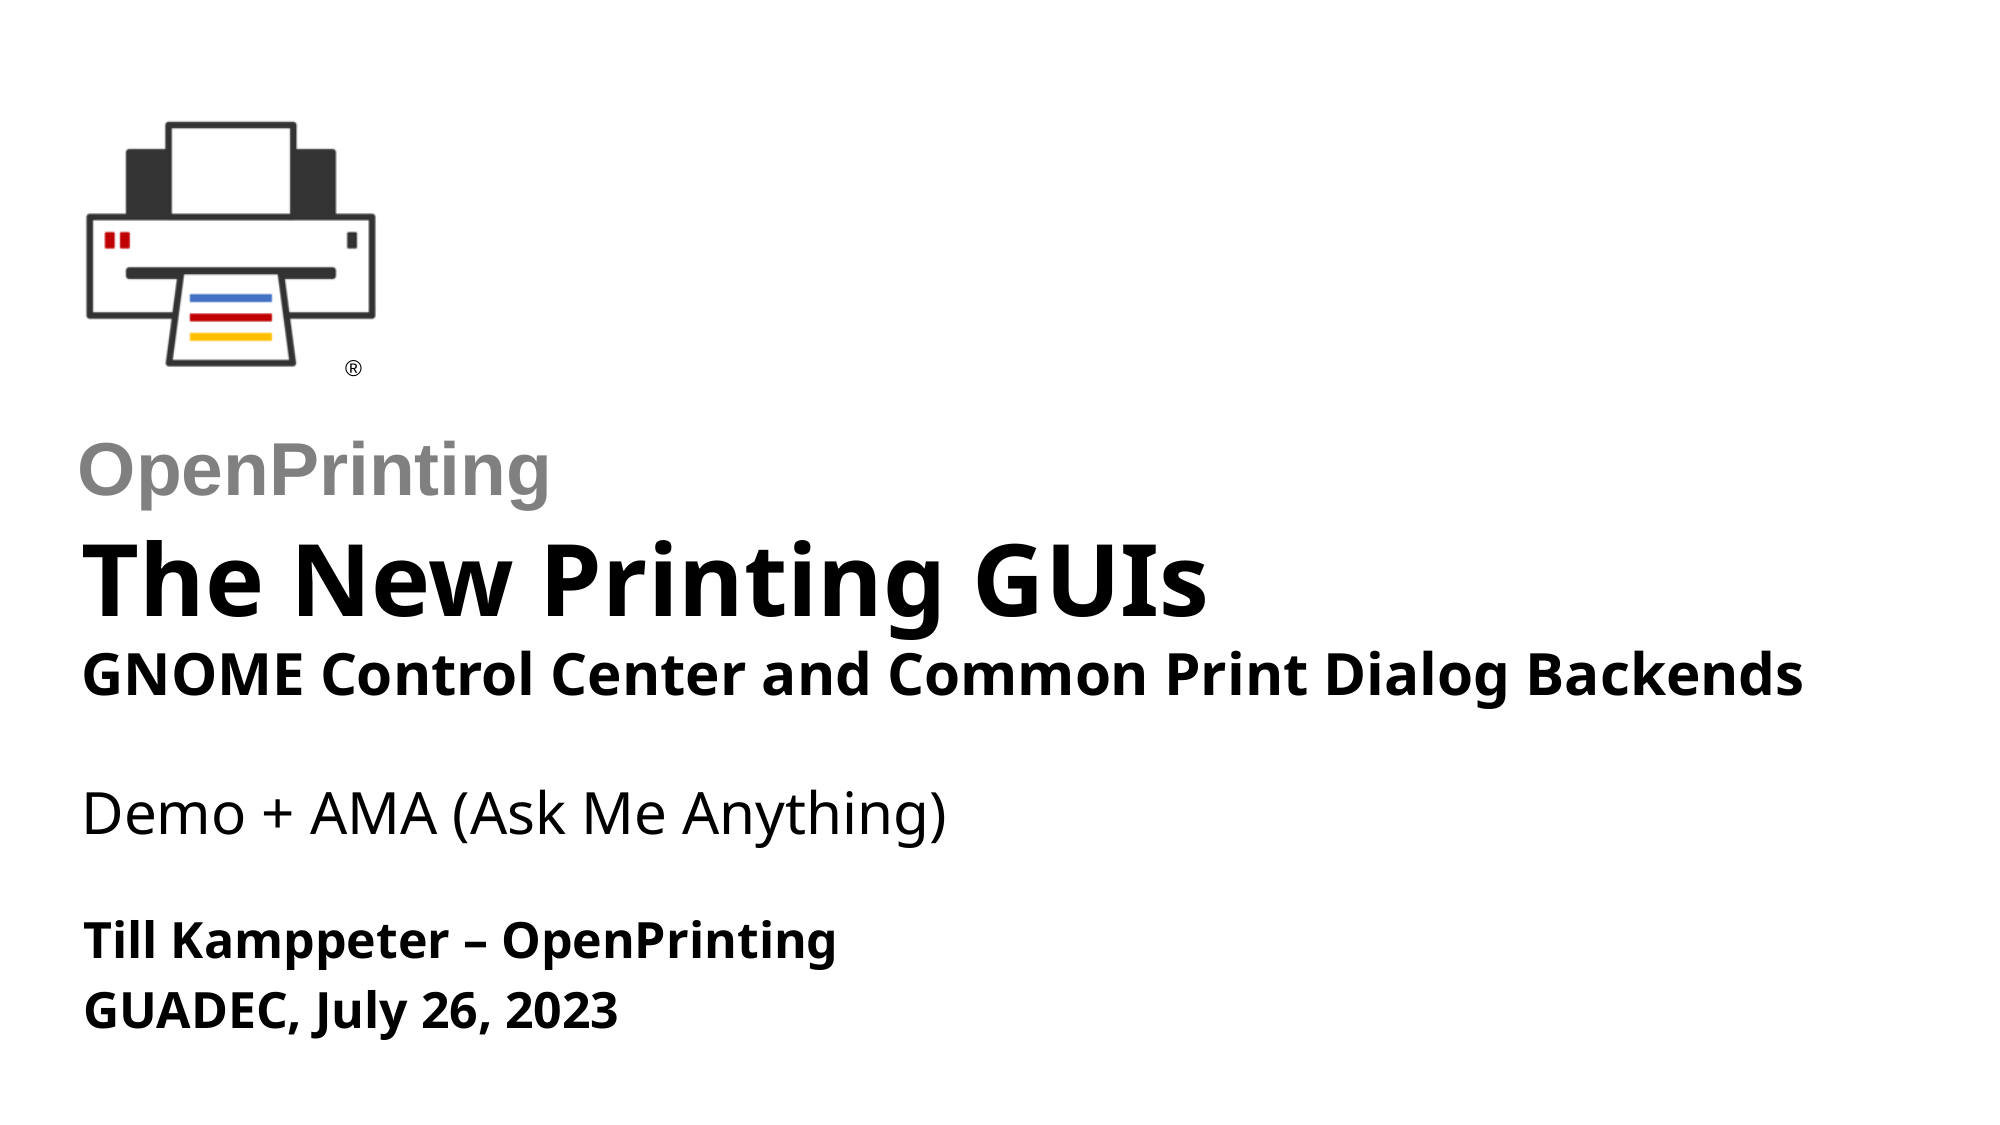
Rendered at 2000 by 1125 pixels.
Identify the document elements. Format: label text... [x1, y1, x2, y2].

list Till Kamppeter – OpenPrinting GUADEC, July 26, 2023 [75, 900, 1425, 1063]
picture [75, 110, 388, 379]
title The New Printing GUIs GNOME Control Center and Common Print Dialog Backends Demo + AMA (Ask Me Anything) [75, 522, 1936, 856]
